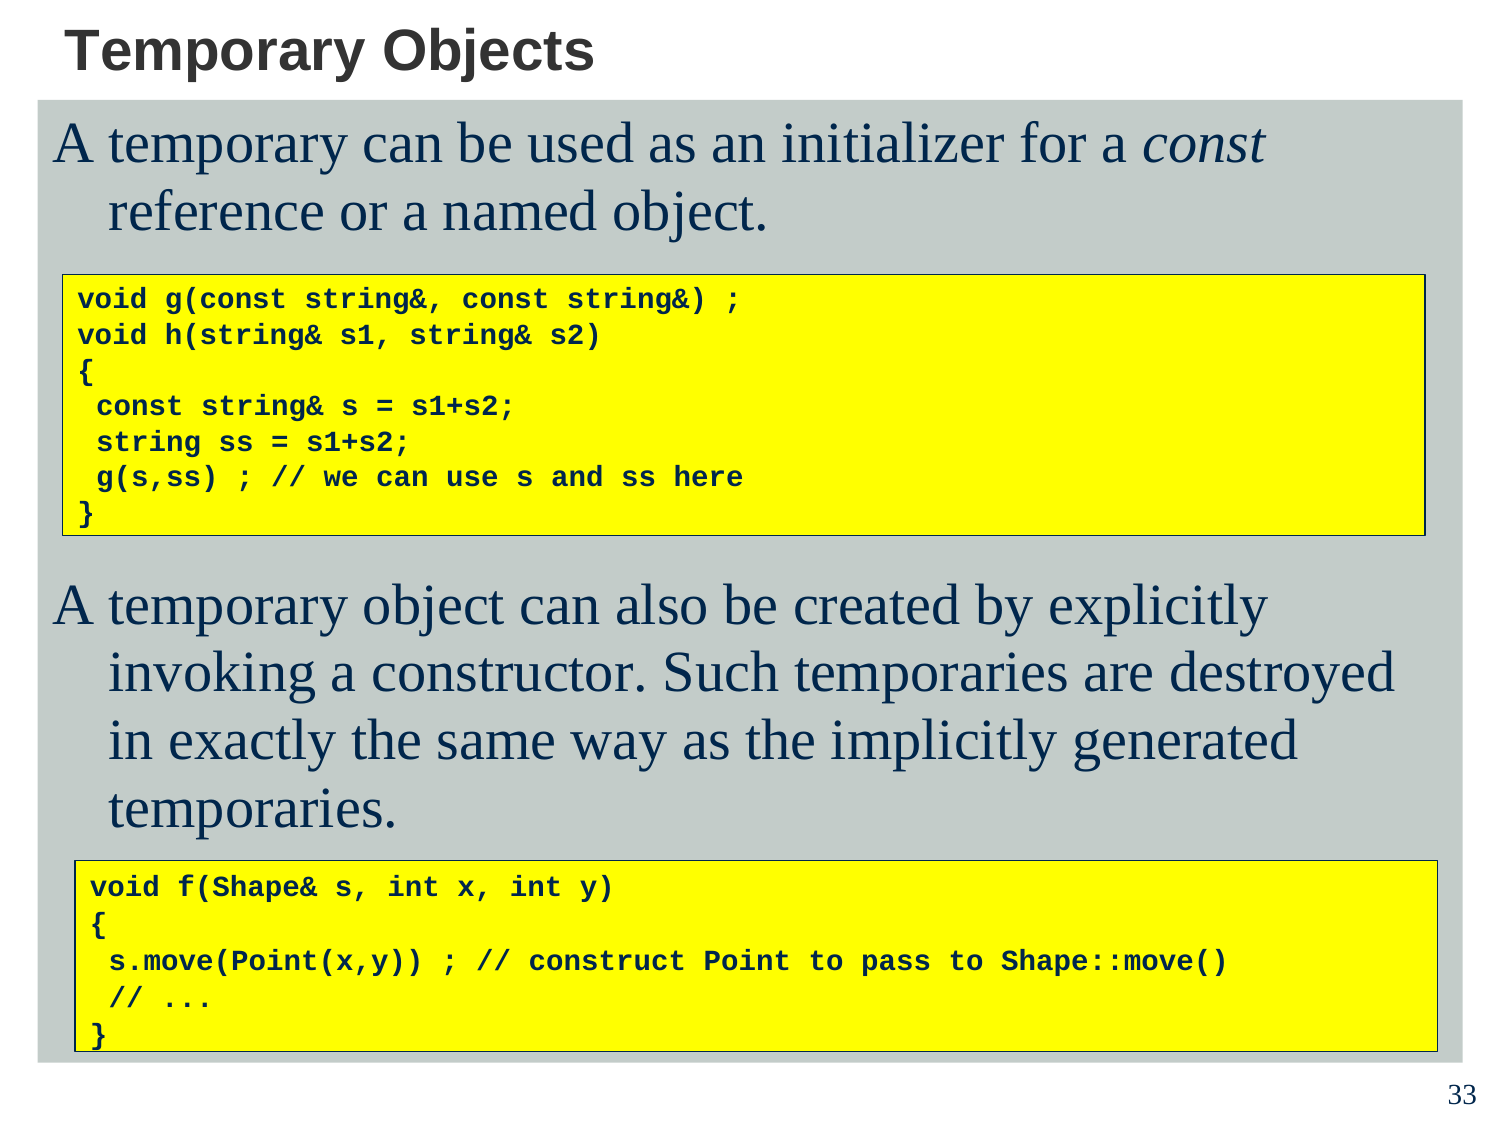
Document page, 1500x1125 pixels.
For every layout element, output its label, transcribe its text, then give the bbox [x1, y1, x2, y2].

text_box void f(Shape& s, int x, int y) { s.move(Point(x,y)) ; // construct Point to pass to Shape::move() // ... } [75, 860, 1438, 1060]
title Temporary Objects [50, 0, 1450, 91]
list A temporary can be used as an initializer for a const reference or a named object. A temporary object can also be created by explicitly invoking a constructor. Such temporaries are destroyed in exactly the same way as the implicitly generated temporaries. [37, 99, 1463, 1063]
text_box void g(const string&, const string&) ; void h(string& s1, string& s2) { const string& s = s1+s2; string ss = s1+s2; g(s,ss) ; // we can use s and ss here } [62, 274, 1426, 541]
